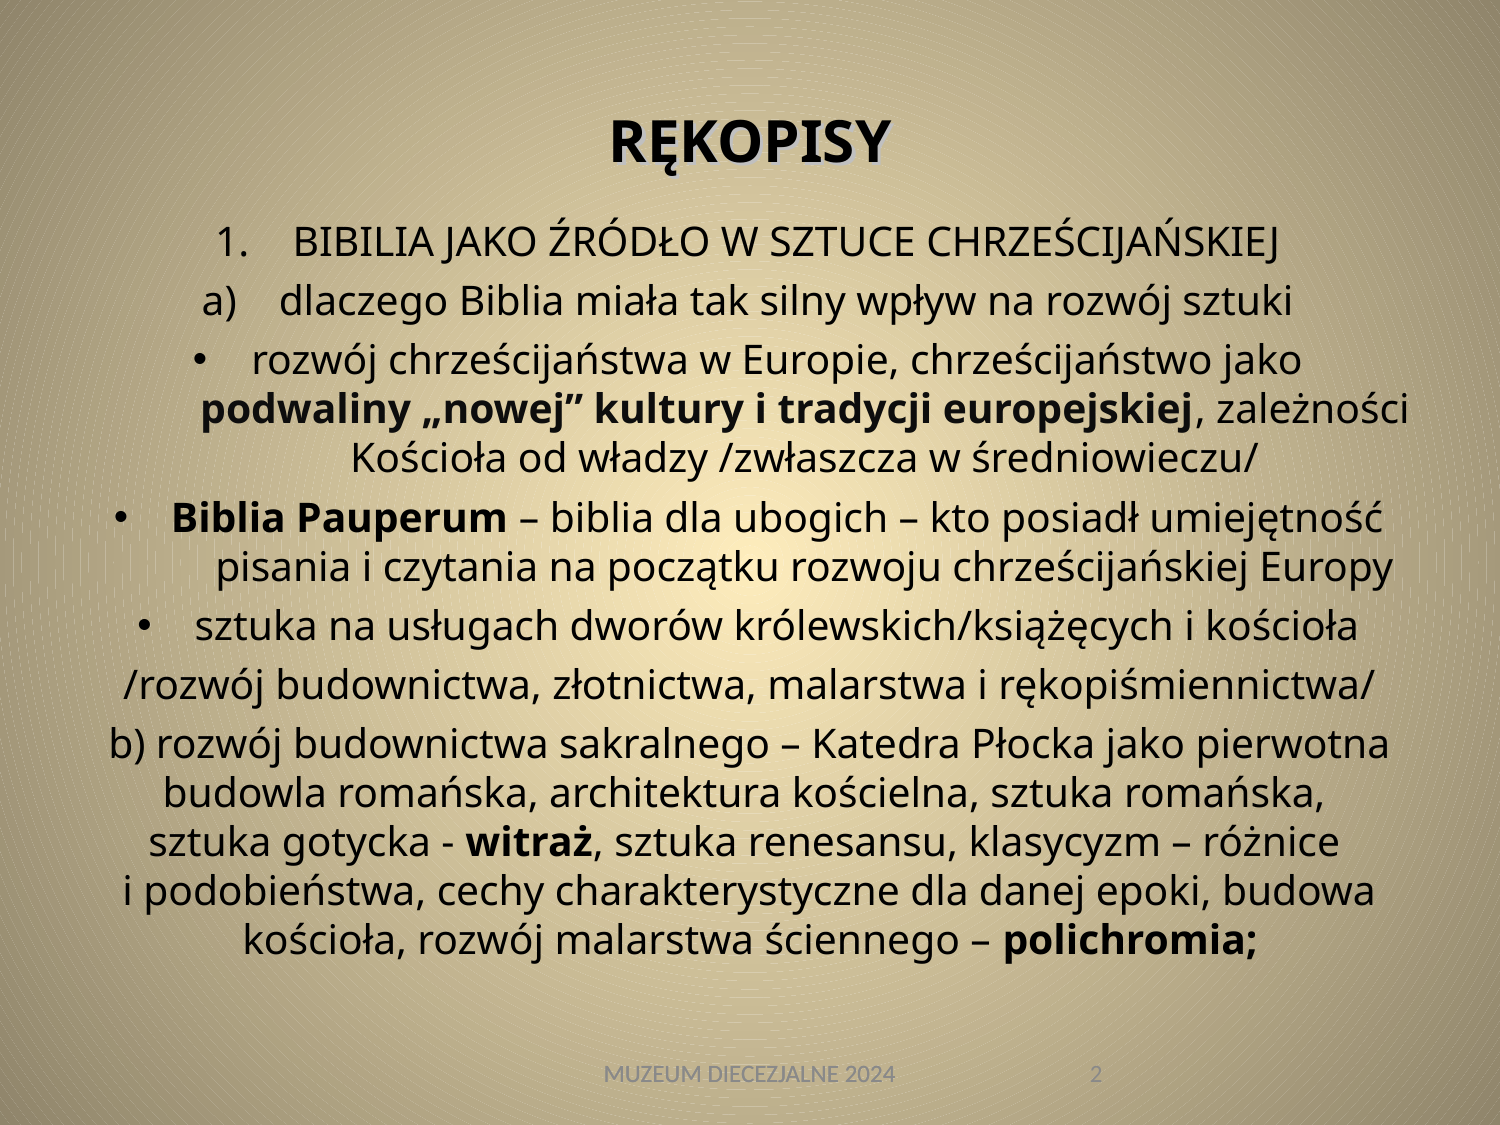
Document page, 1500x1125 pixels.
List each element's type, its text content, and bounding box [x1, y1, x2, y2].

text_box [1074, 1042, 1426, 1103]
list BIBILIA JAKO ŹRÓDŁO W SZTUCE CHRZEŚCIJAŃSKIEJ dlaczego Biblia miała tak silny wpływ na rozwój sztuki rozwój chrześcijaństwa w Europie, chrześcijaństwo jako podwaliny „nowej” kultury i tradycji europejskiej, zależności Kościoła od władzy /zwłaszcza w średniowieczu/ Biblia Pauperum – biblia dla ubogich – kto posiadł umiejętność pisania i czytania na początku rozwoju chrześcijańskiej Europy sztuka na usługach dworów królewskich/książęcych i kościoła /rozwój budownictwa, złotnictwa, malarstwa i rękopiśmiennictwa/ b) rozwój budownictwa sakralnego – Katedra Płocka jako pierwotna budowla romańska, architektura kościelna, sztuka romańska, sztuka gotycka - witraż, sztuka renesansu, klasycyzm – różnice i podobieństwa, cechy charakterystyczne dla danej epoki, budowa kościoła, rozwój malarstwa ściennego – polichromia; [75, 208, 1426, 1005]
title RĘKOPISY [75, 45, 1426, 208]
text_box MUZEUM DIECEZJALNE 2024 [512, 1042, 988, 1103]
